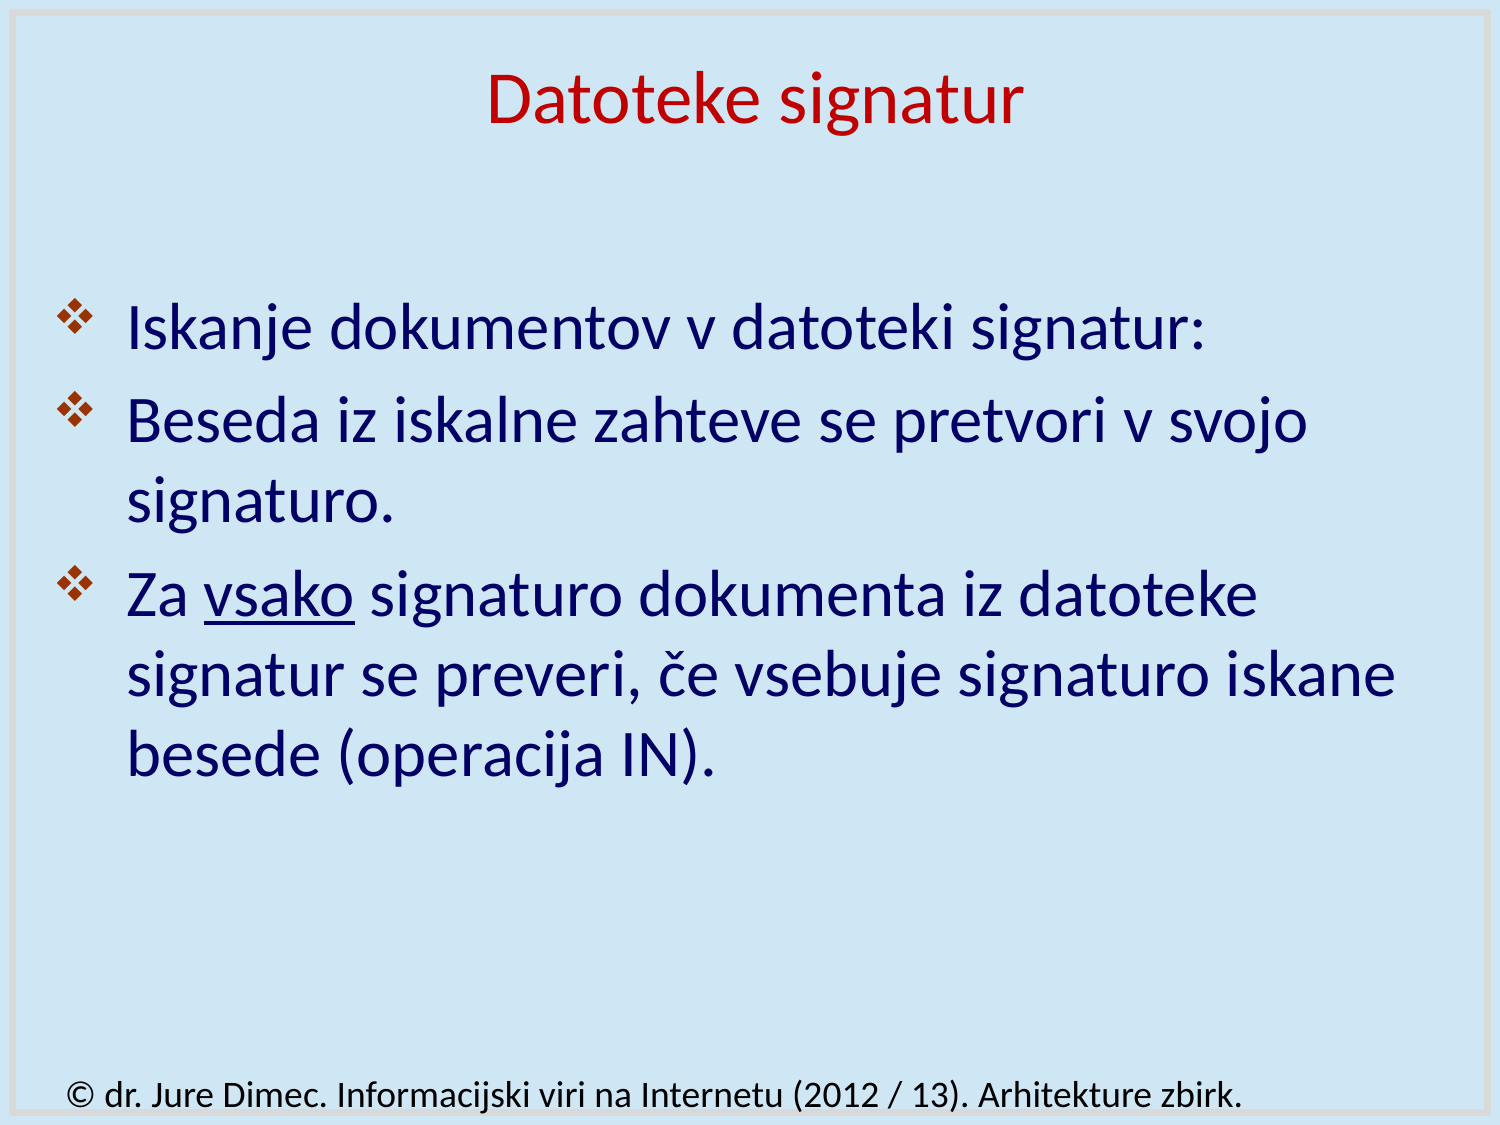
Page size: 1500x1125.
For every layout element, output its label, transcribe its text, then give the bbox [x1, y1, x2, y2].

title Datoteke signatur [37, 37, 1475, 150]
footer © dr. Jure Dimec. Informacijski viri na Internetu (2012 / 13). Arhitekture zbirk. [50, 1062, 1300, 1103]
list Iskanje dokumentov v datoteki signatur: Beseda iz iskalne zahteve se pretvori v svojo signaturo. Za vsako signaturo dokumenta iz datoteke signatur se preveri, če vsebuje signaturo iskane besede (operacija IN). [37, 275, 1475, 1050]
